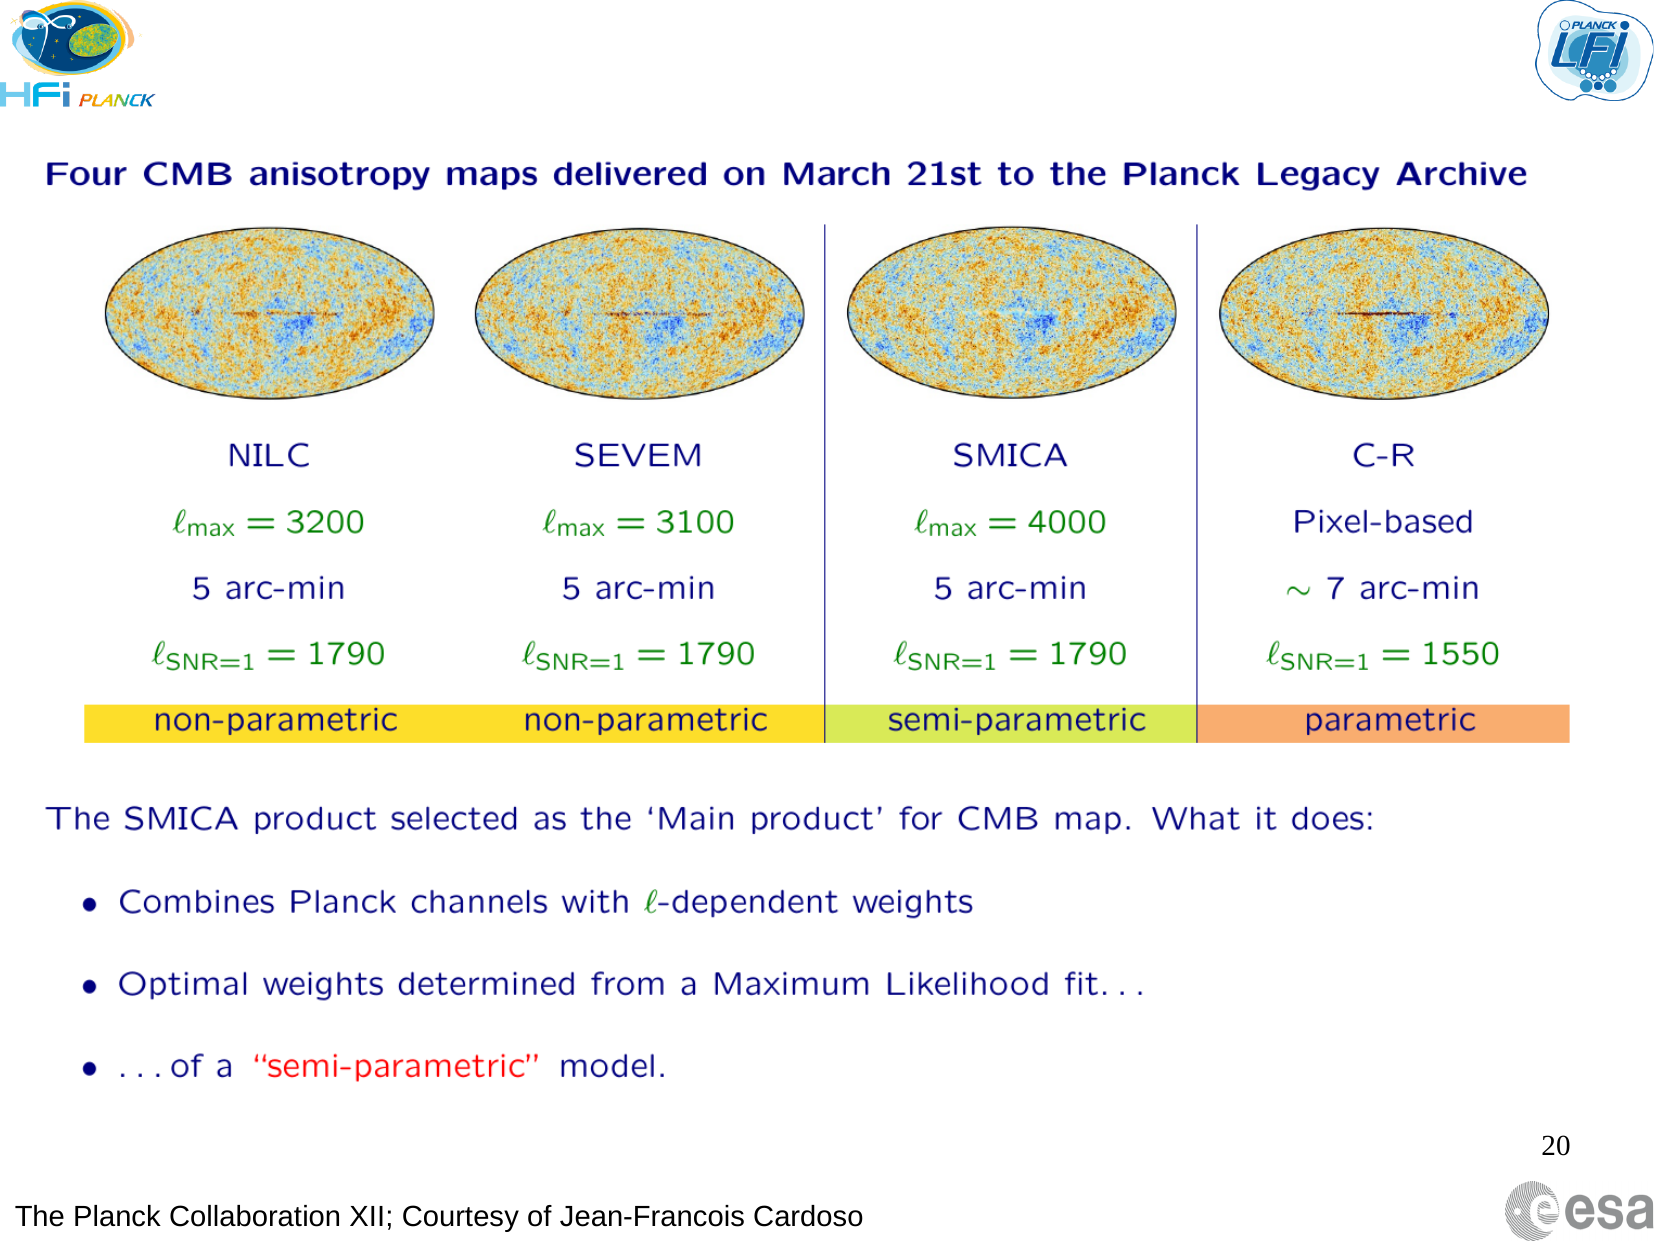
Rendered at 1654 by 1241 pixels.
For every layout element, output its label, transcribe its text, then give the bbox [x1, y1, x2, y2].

picture [1535, 0, 1654, 101]
text_box The Planck Collaboration XII; Courtesy of Jean-Francois Cardoso [0, 1192, 881, 1241]
picture [1505, 1181, 1654, 1241]
picture [0, 0, 156, 108]
picture [29, 148, 1625, 1123]
